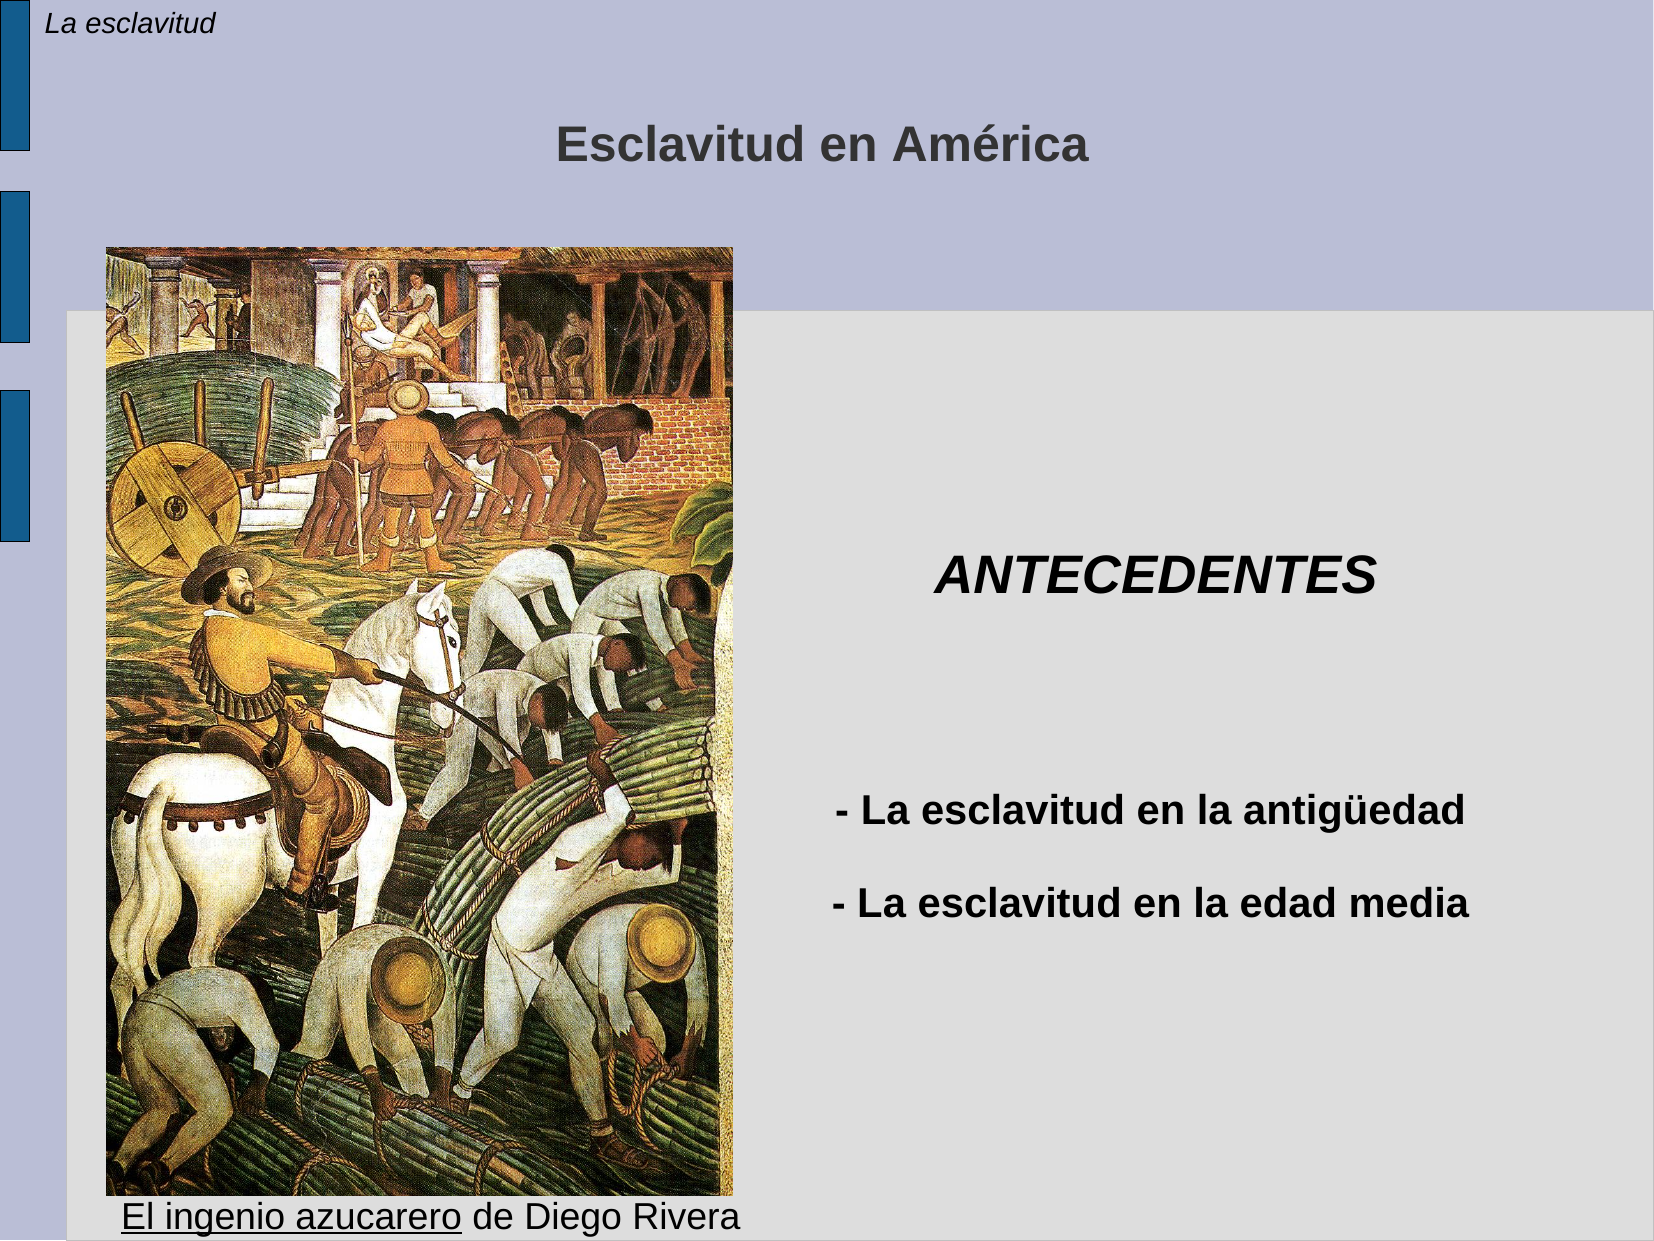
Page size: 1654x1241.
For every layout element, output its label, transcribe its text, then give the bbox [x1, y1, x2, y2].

subtitle ANTECEDENTES - La esclavitud en la antigüedad - La esclavitud en la edad media [733, 344, 1534, 1127]
text_box El ingenio azucarero de Diego Rivera [106, 1188, 1004, 1241]
title Esclavitud en América [123, 40, 1536, 249]
picture [106, 247, 733, 1188]
